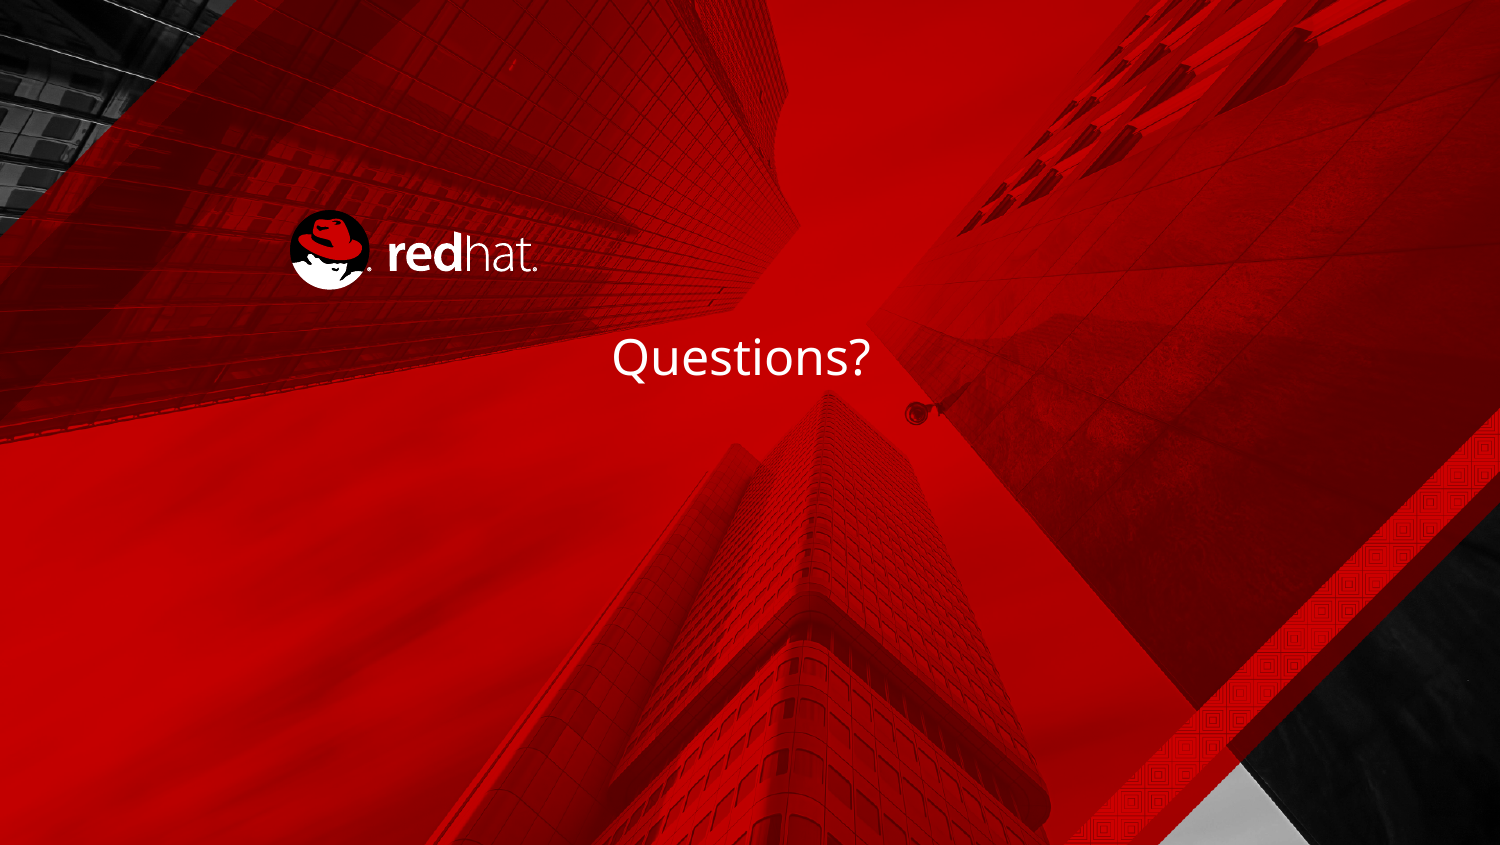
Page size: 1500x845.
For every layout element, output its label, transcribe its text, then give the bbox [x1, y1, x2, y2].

title Questions? [390, 321, 1351, 463]
picture [0, 0, 1500, 845]
